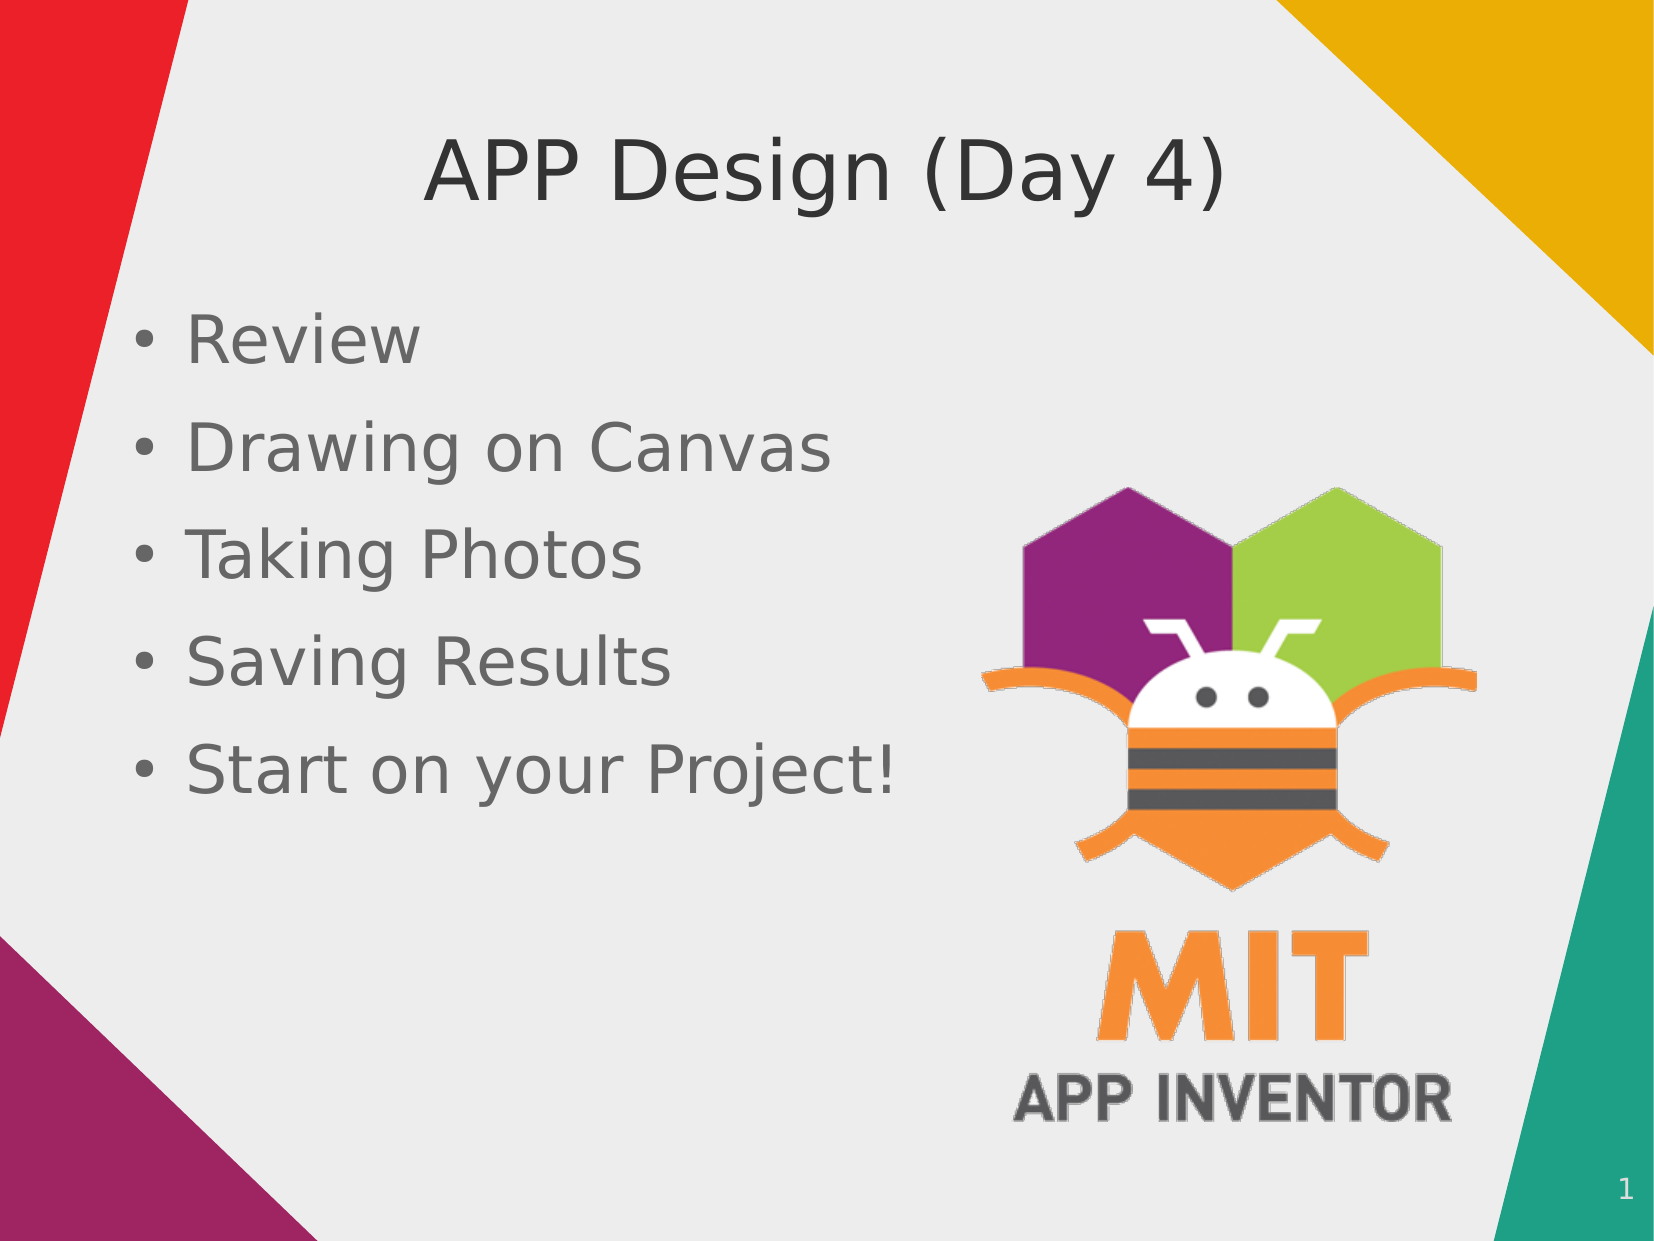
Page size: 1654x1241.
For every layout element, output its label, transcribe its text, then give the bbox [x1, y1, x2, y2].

title APP Design (Day 4) [114, 73, 1539, 271]
list Review Drawing on Canvas Taking Photos Saving Results Start on your Project! [114, 302, 1539, 1033]
picture [981, 487, 1477, 1123]
